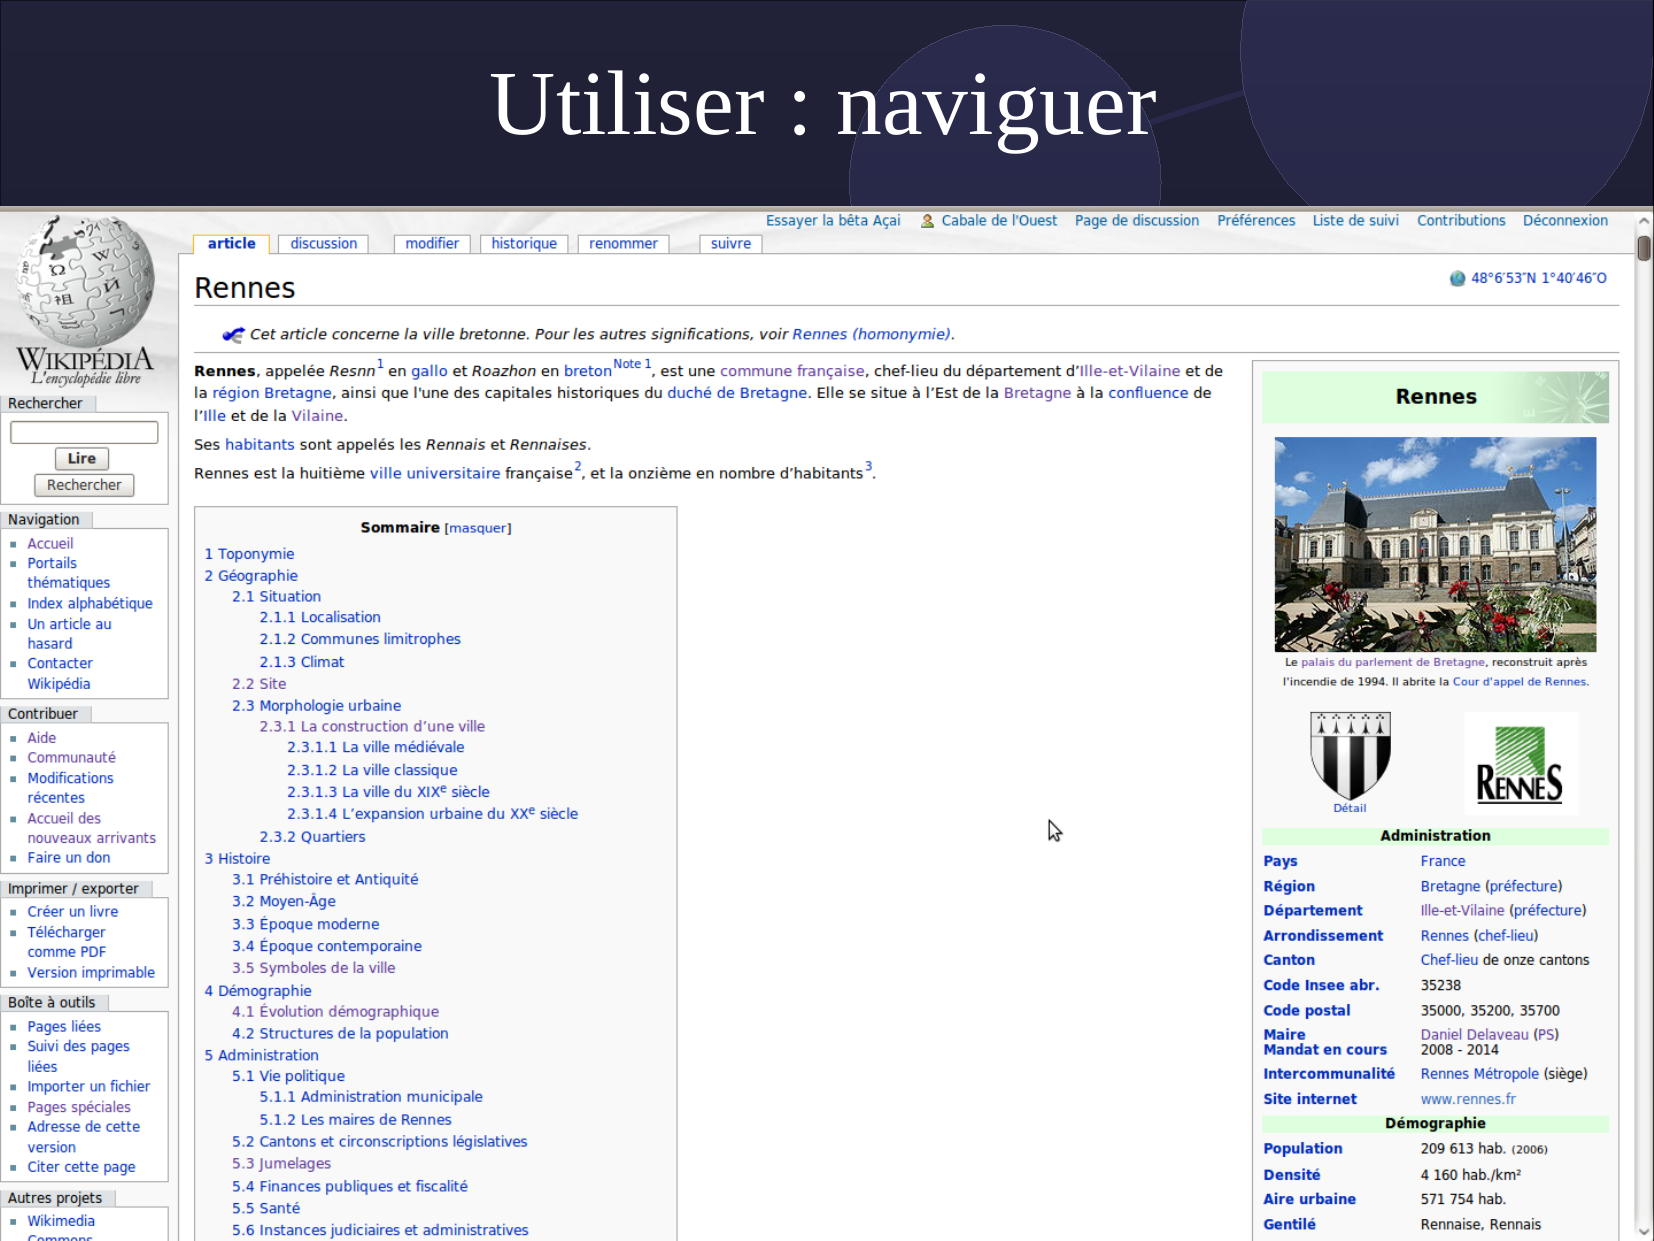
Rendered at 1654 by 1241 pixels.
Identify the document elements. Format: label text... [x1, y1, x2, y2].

picture [0, 206, 1654, 1241]
title Utiliser : naviguer [118, 0, 1531, 206]
